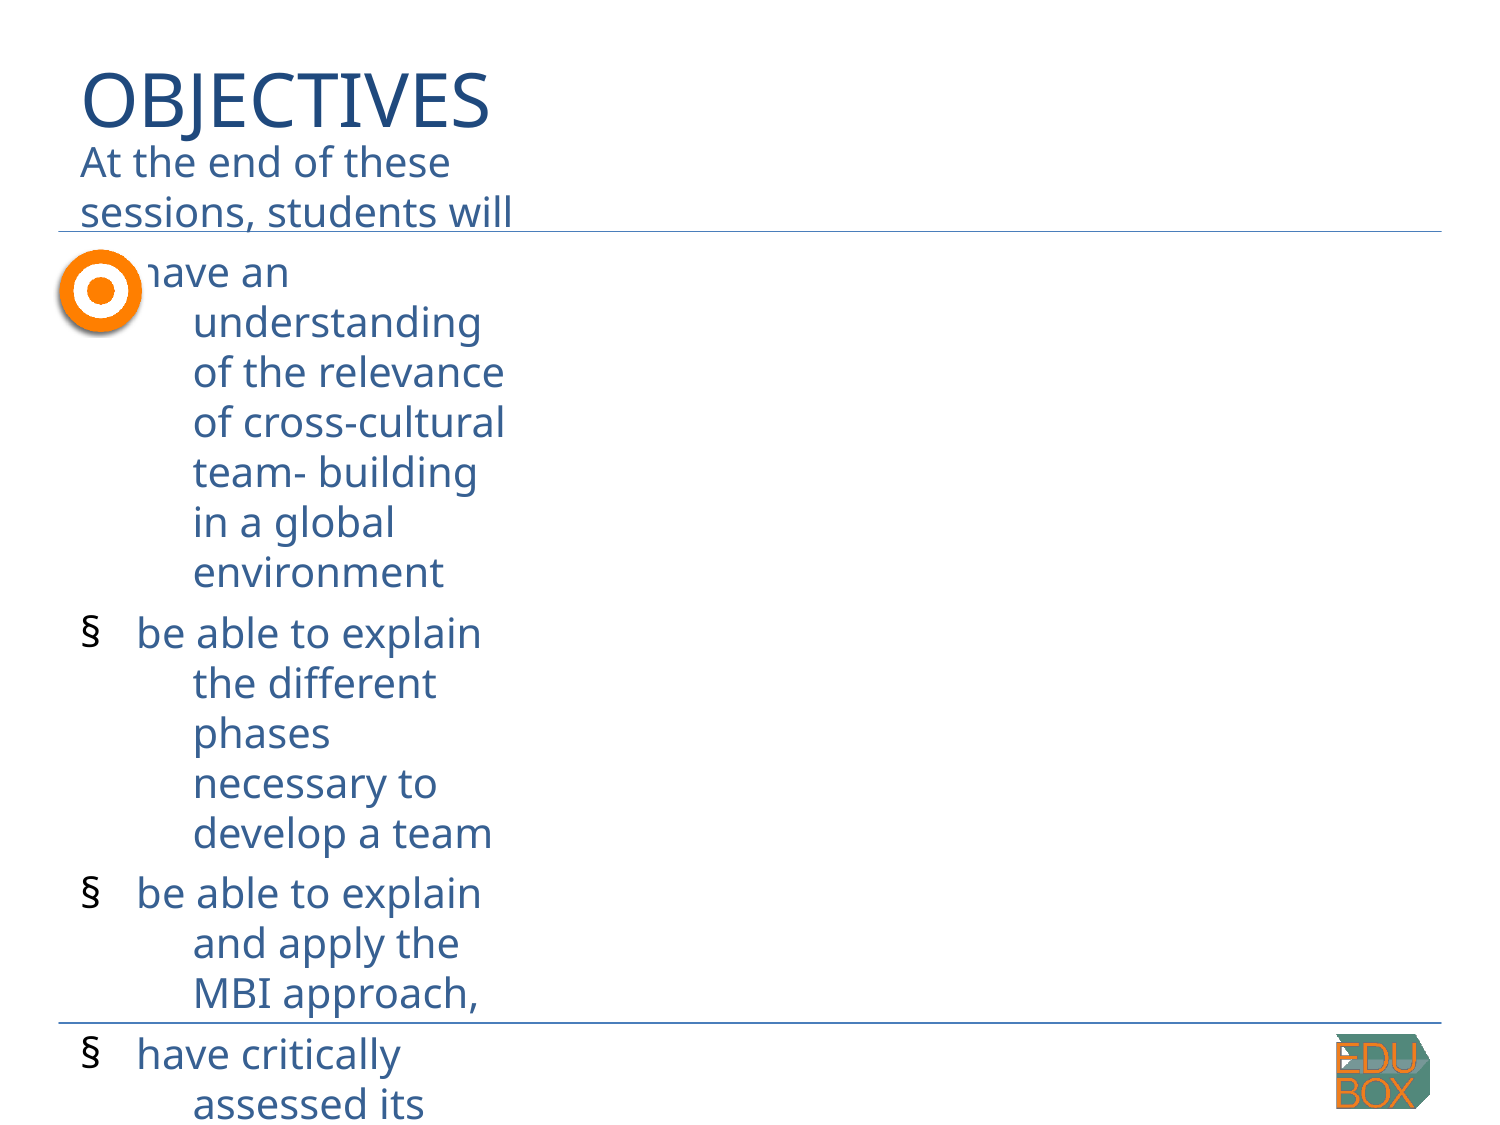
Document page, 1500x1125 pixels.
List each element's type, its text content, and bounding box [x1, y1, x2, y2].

list At the end of these sessions, students will have an understanding of the relevance of cross-cultural team- building in a global environment be able to explain the different phases necessary to develop a team be able to explain and apply the MBI approach, have critically assessed its usefulness for generating added value for team performance and outcome, and are able to apply the MBI approach to a team situation [147, 243, 1412, 993]
picture [53, 243, 148, 339]
picture [1328, 1028, 1437, 1114]
title OBJECTIVES [64, 42, 1040, 153]
